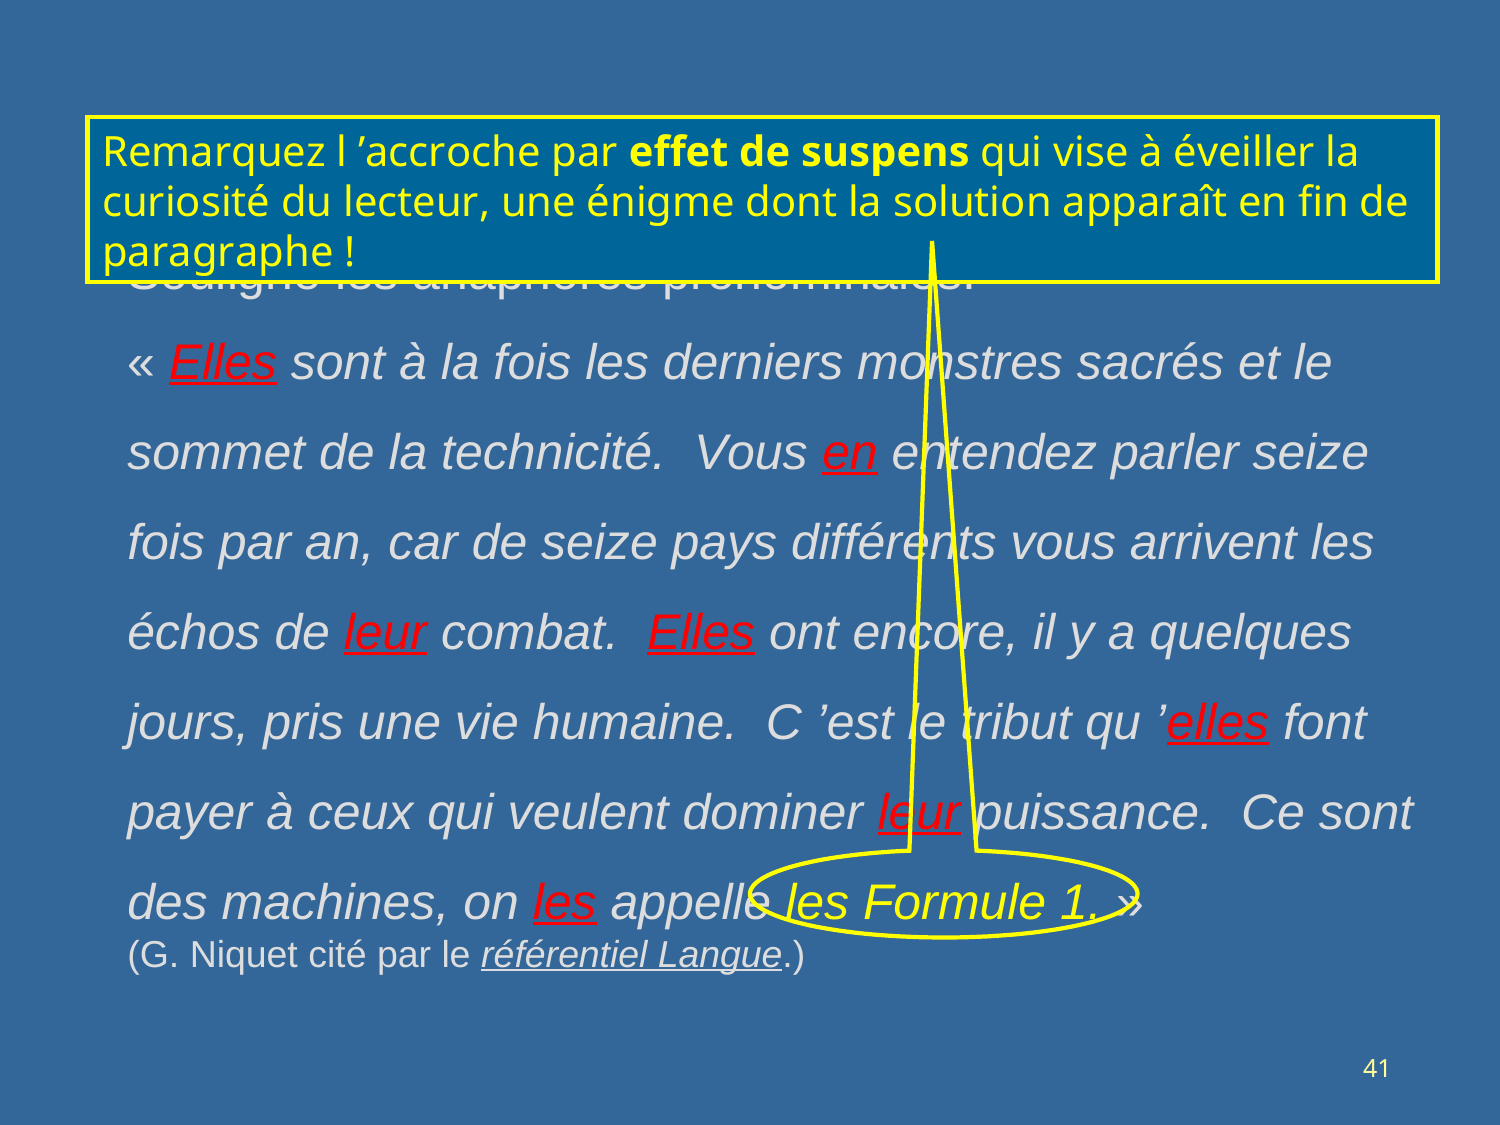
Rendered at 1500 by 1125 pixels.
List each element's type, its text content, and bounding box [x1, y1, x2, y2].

text_box Souligne les anaphores pronominales. « Elles sont à la fois les derniers monstres sacrés et le sommet de la technicité. Vous en entendez parler seize fois par an, car de seize pays différents vous arrivent les échos de leur combat. Elles ont encore, il y a quelques jours, pris une vie humaine. C ’est le tribut qu ’elles font payer à ceux qui veulent dominer leur puissance. Ce sont des machines, on les appelle les Formule 1. » (G. Niquet cité par le référentiel Langue.) [112, 283, 1438, 983]
text_box Remarquez l ’accroche par effet de suspens qui vise à éveiller la curiosité du lecteur, une énigme dont la solution apparaît en fin de paragraphe ! [87, 116, 1438, 283]
text_box Souligne les anaphores pronominales. « Elles sont à la fois les derniers monstres sacrés et le sommet de la technicité. Vous en entendez parler seize fois par an, car de seize pays différents vous arrivent les échos de leur combat. Elles ont encore, il y a quelques jours, pris une vie humaine. C ’est le tribut qu ’elles font payer à ceux qui veulent dominer leur puissance. Ce sont des machines, on les appelle les Formule 1. » (G. Niquet cité par le référentiel Langue.) [753, 446, 1135, 935]
